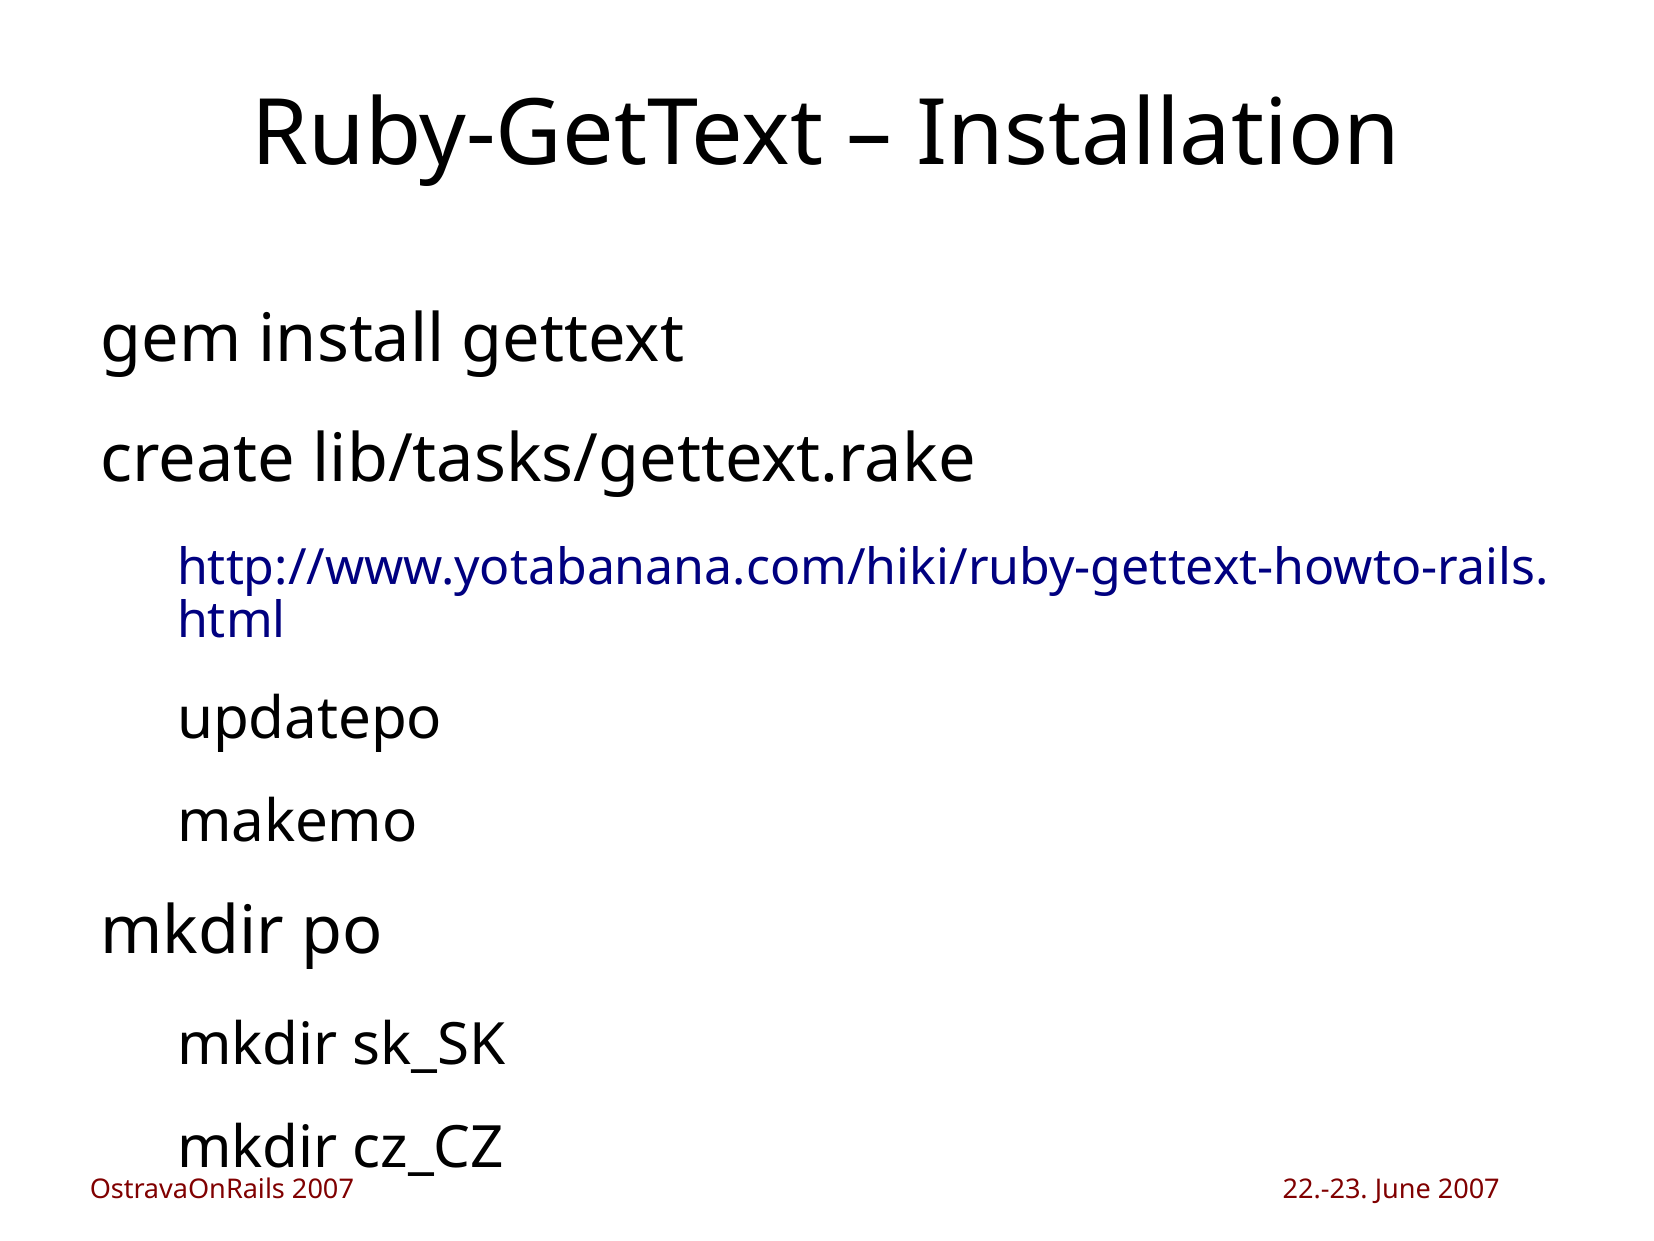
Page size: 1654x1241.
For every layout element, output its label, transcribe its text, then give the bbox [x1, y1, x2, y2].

list gem install gettext create lib/tasks/gettext.rake http://www.yotabanana.com/hiki/ruby-gettext-howto-rails.html updatepo makemo mkdir po mkdir sk_SK mkdir cz_CZ [82, 290, 1571, 1094]
title Ruby-GetText – Installation [82, 33, 1571, 226]
